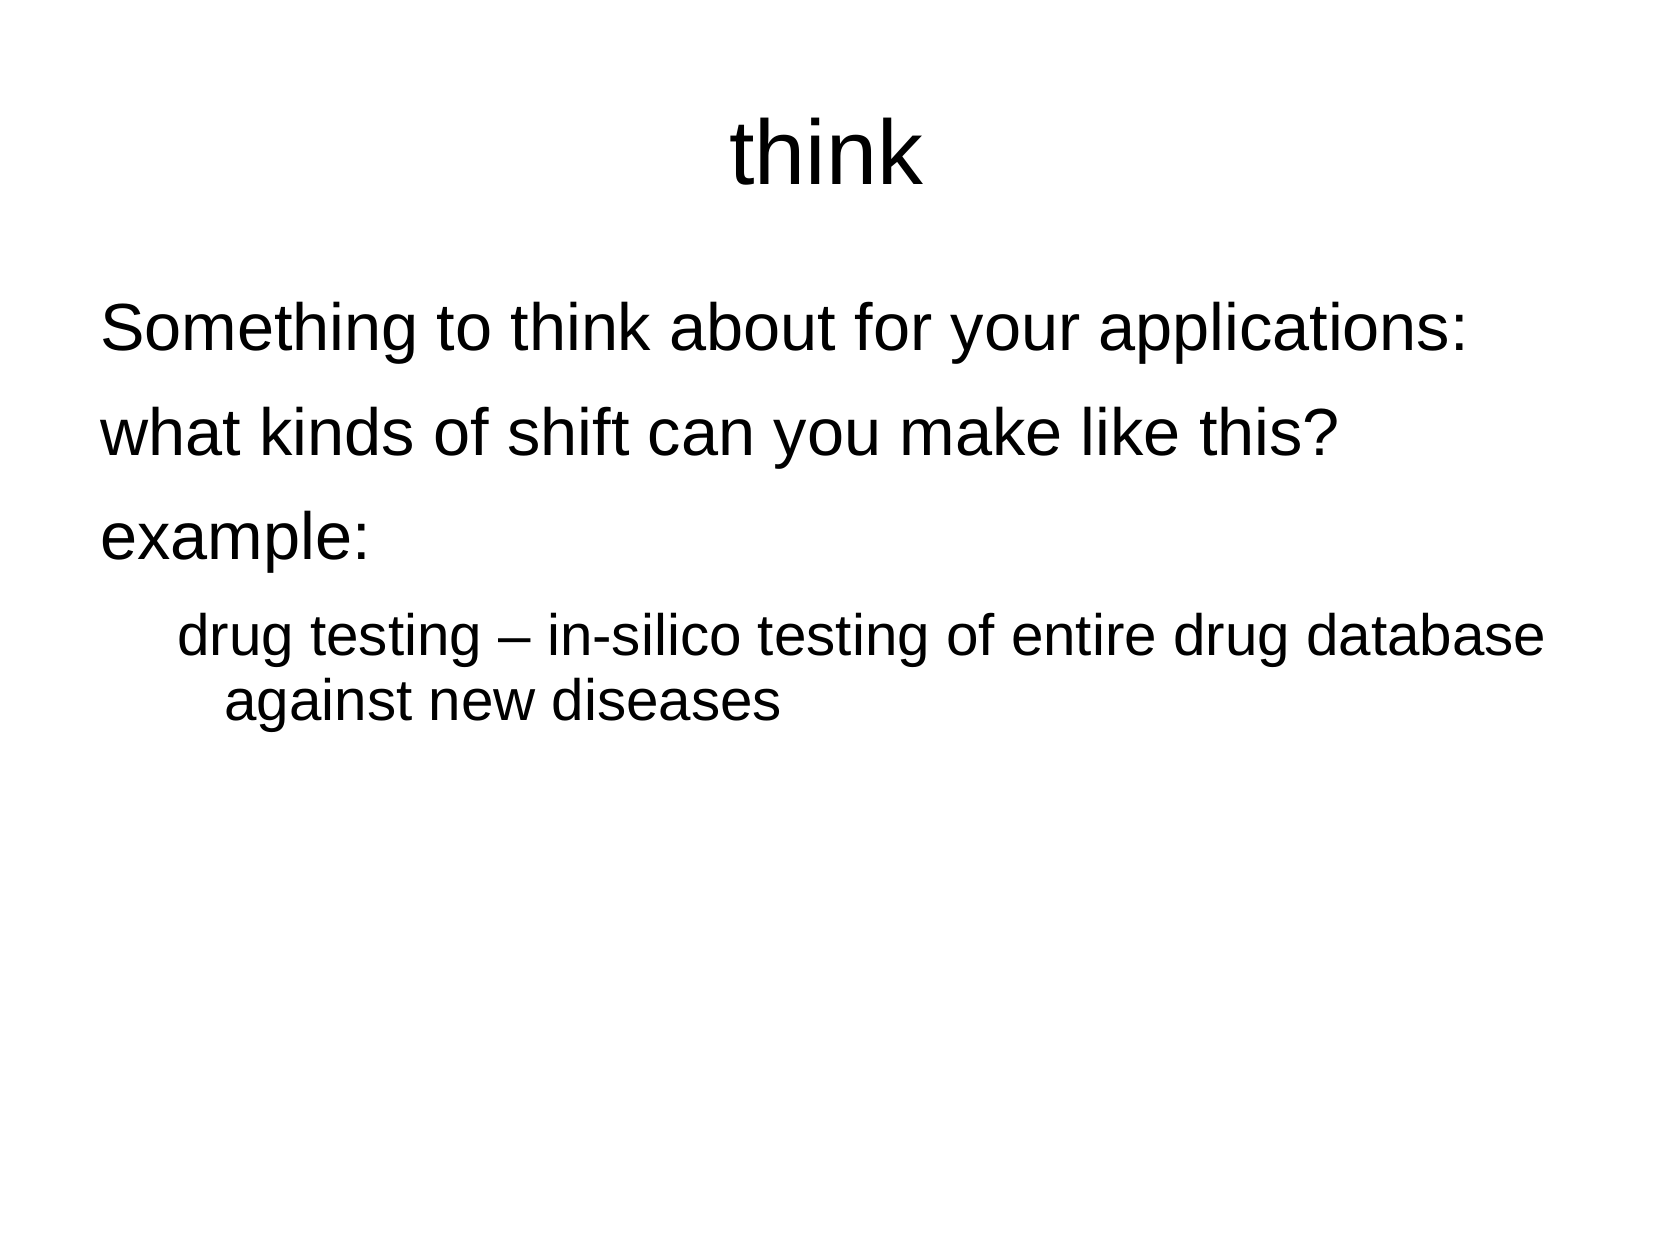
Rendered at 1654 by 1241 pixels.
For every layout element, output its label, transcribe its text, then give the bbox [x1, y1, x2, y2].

list Something to think about for your applications: what kinds of shift can you make like this? example: drug testing – in-silico testing of entire drug database against new diseases [82, 290, 1571, 1109]
title think [82, 49, 1571, 257]
